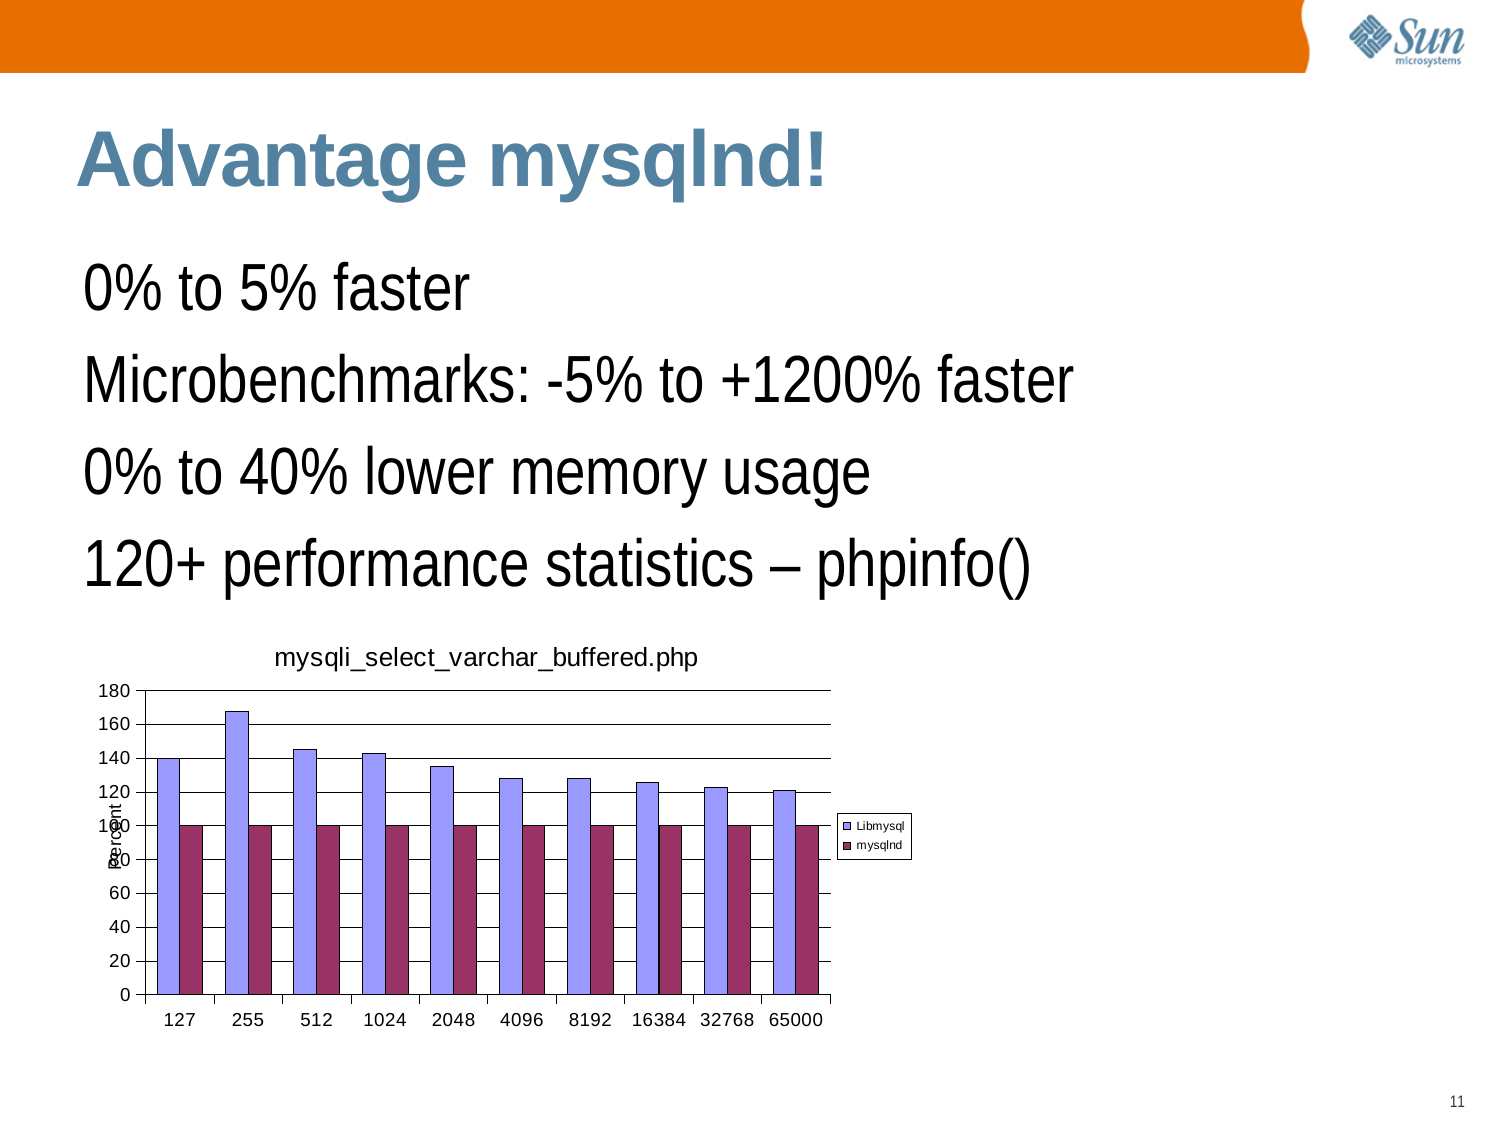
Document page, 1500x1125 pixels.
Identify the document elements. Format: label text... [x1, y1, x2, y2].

title Advantage mysqlnd! [75, 123, 1437, 227]
picture [0, 0, 1500, 73]
chart [81, 626, 926, 1040]
list 0% to 5% faster Microbenchmarks: -5% to +1200% faster 0% to 40% lower memory usage 120+ performance statistics – phpinfo() [64, 258, 1401, 1062]
